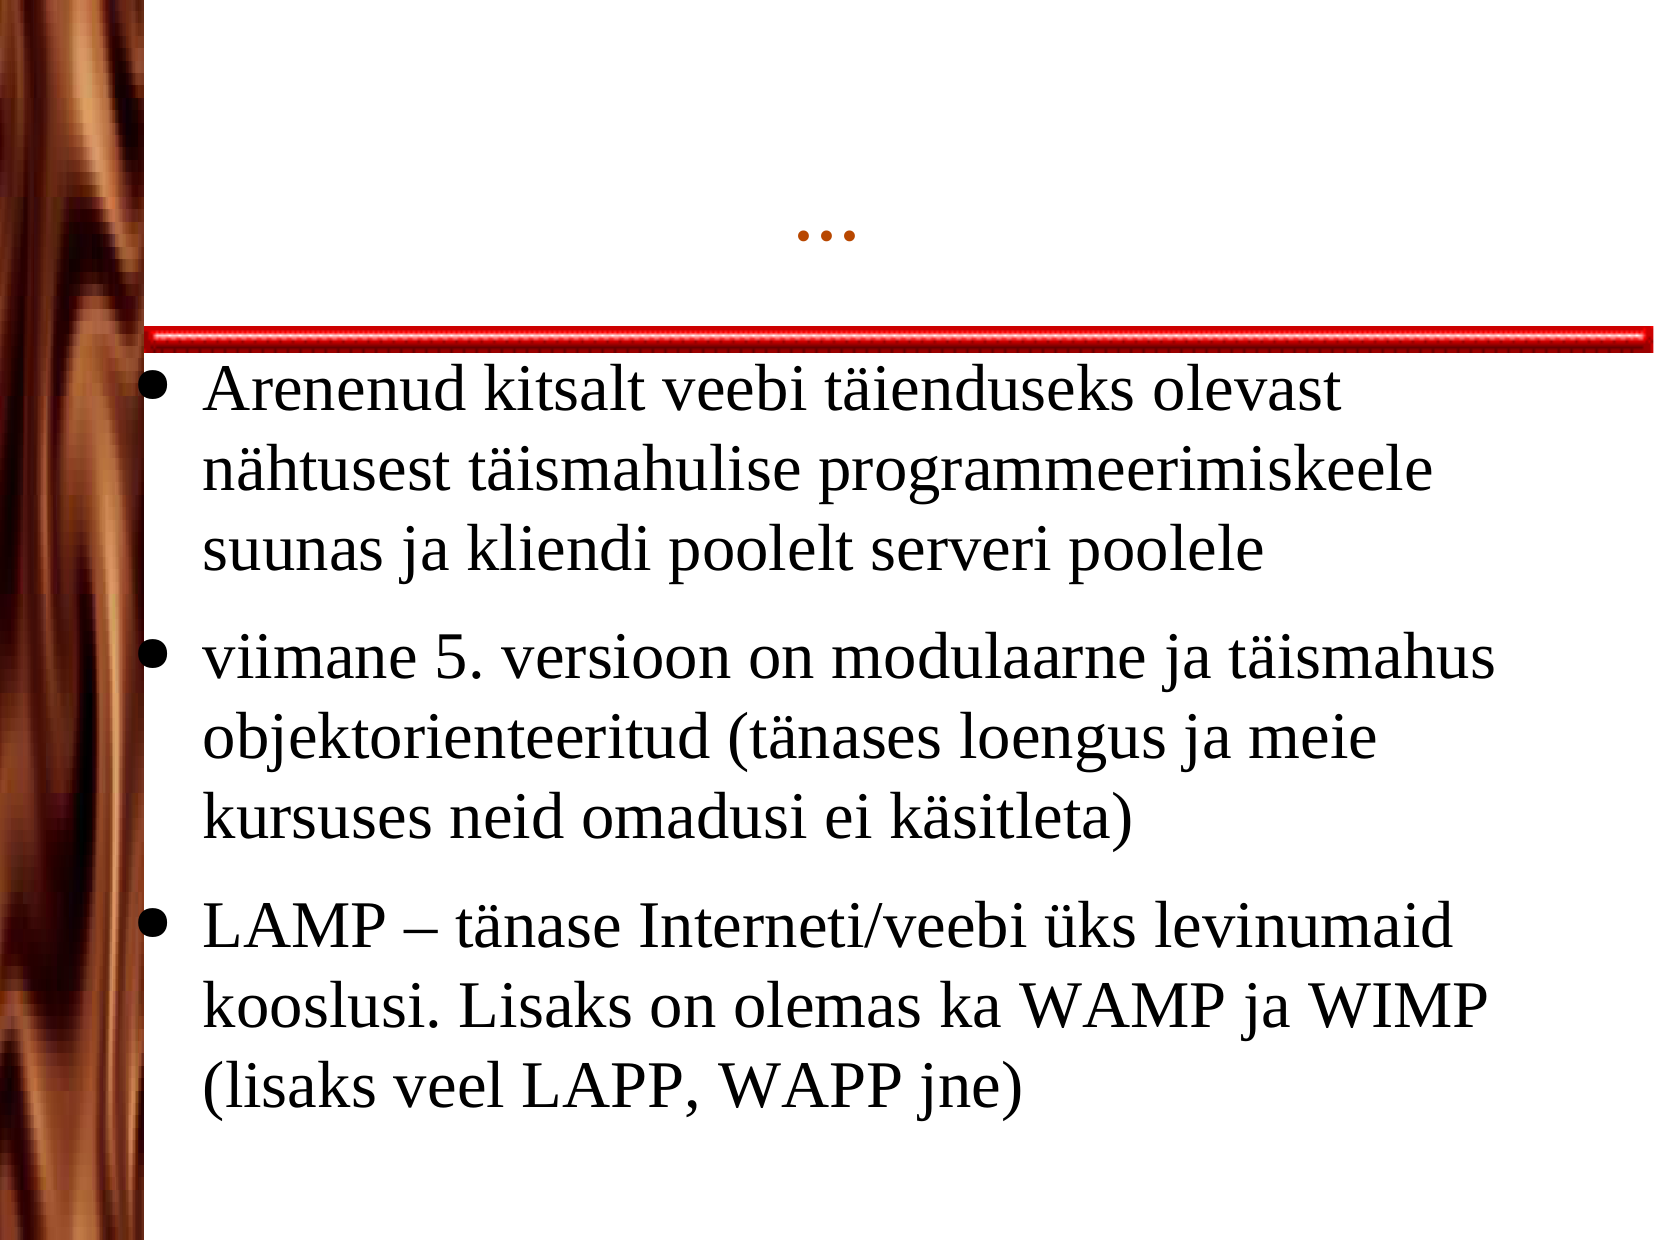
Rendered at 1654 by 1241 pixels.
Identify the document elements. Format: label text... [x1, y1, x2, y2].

title ... [121, 98, 1533, 314]
picture [0, 0, 1654, 1240]
list Arenenud kitsalt veebi täienduseks olevast nähtusest täismahulise programmeerimiskeele suunas ja kliendi poolelt serveri poolele viimane 5. versioon on modulaarne ja täismahus objektorienteeritud (tänases loengus ja meie kursuses neid omadusi ei käsitleta) LAMP – tänase Interneti/veebi üks levinumaid kooslusi. Lisaks on olemas ka WAMP ja WIMP (lisaks veel LAPP, WAPP jne) [121, 344, 1533, 1125]
